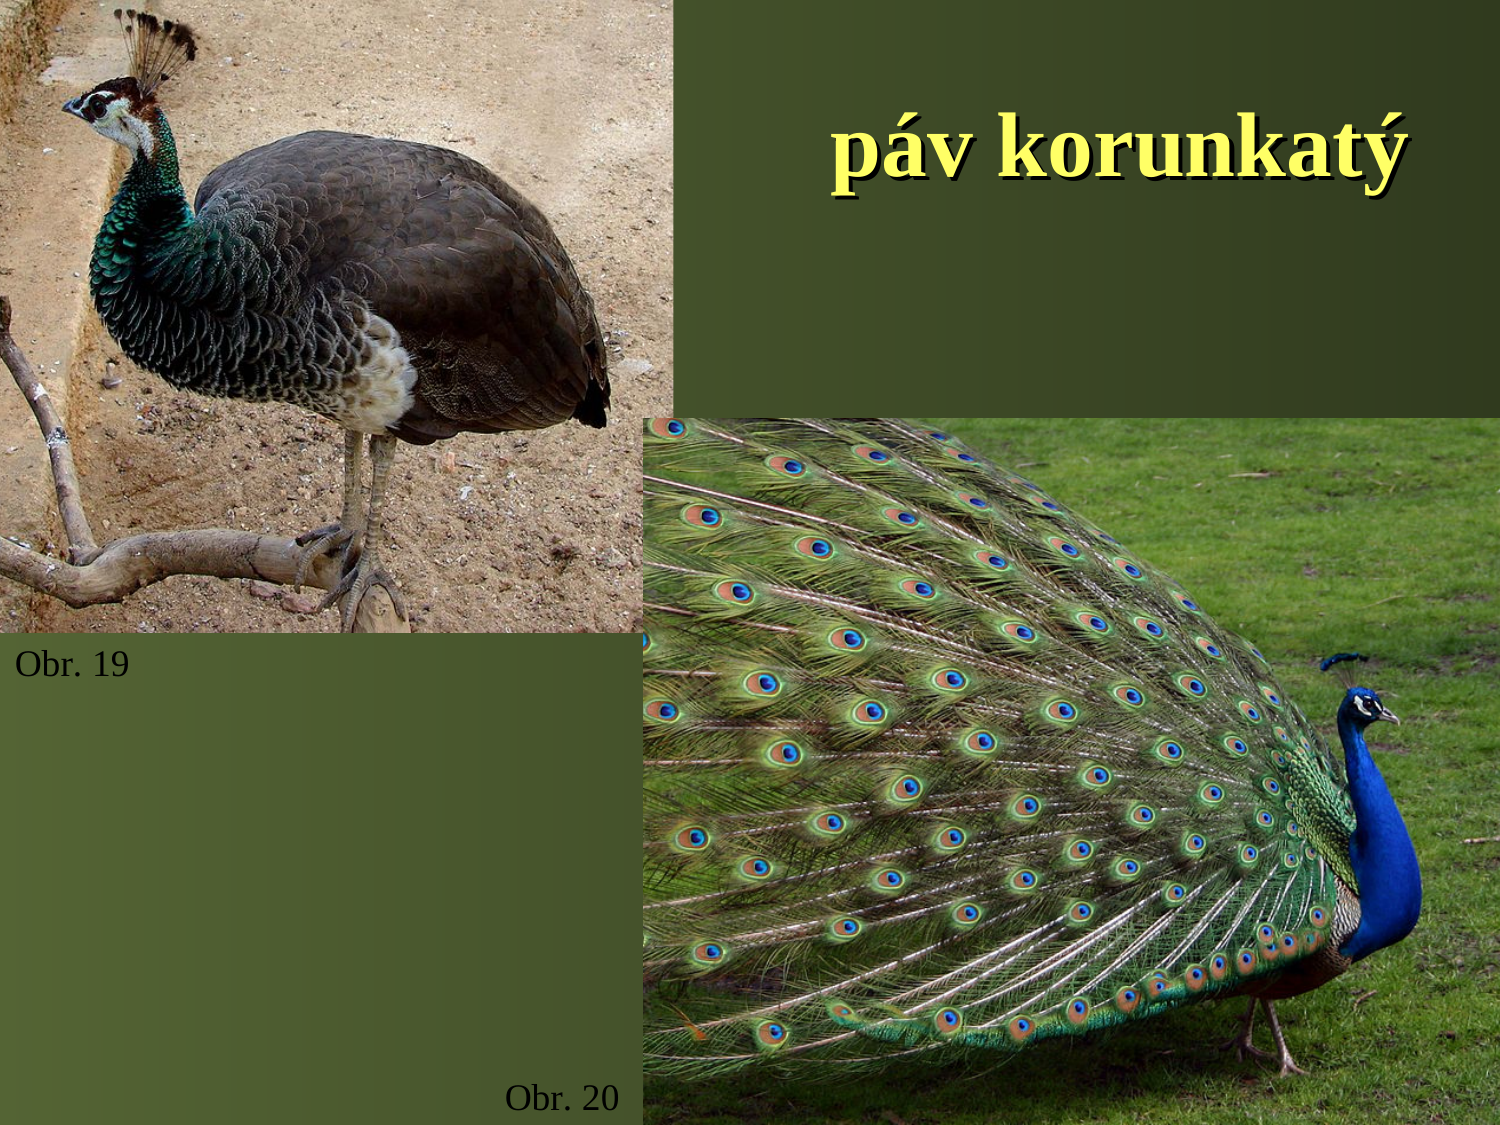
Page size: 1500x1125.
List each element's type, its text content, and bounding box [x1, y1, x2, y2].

text_box Obr. 19 [0, 631, 172, 693]
picture [0, 0, 1500, 1125]
text_box Obr. 20 [490, 1064, 680, 1125]
title páv korunkatý [674, 45, 1426, 234]
